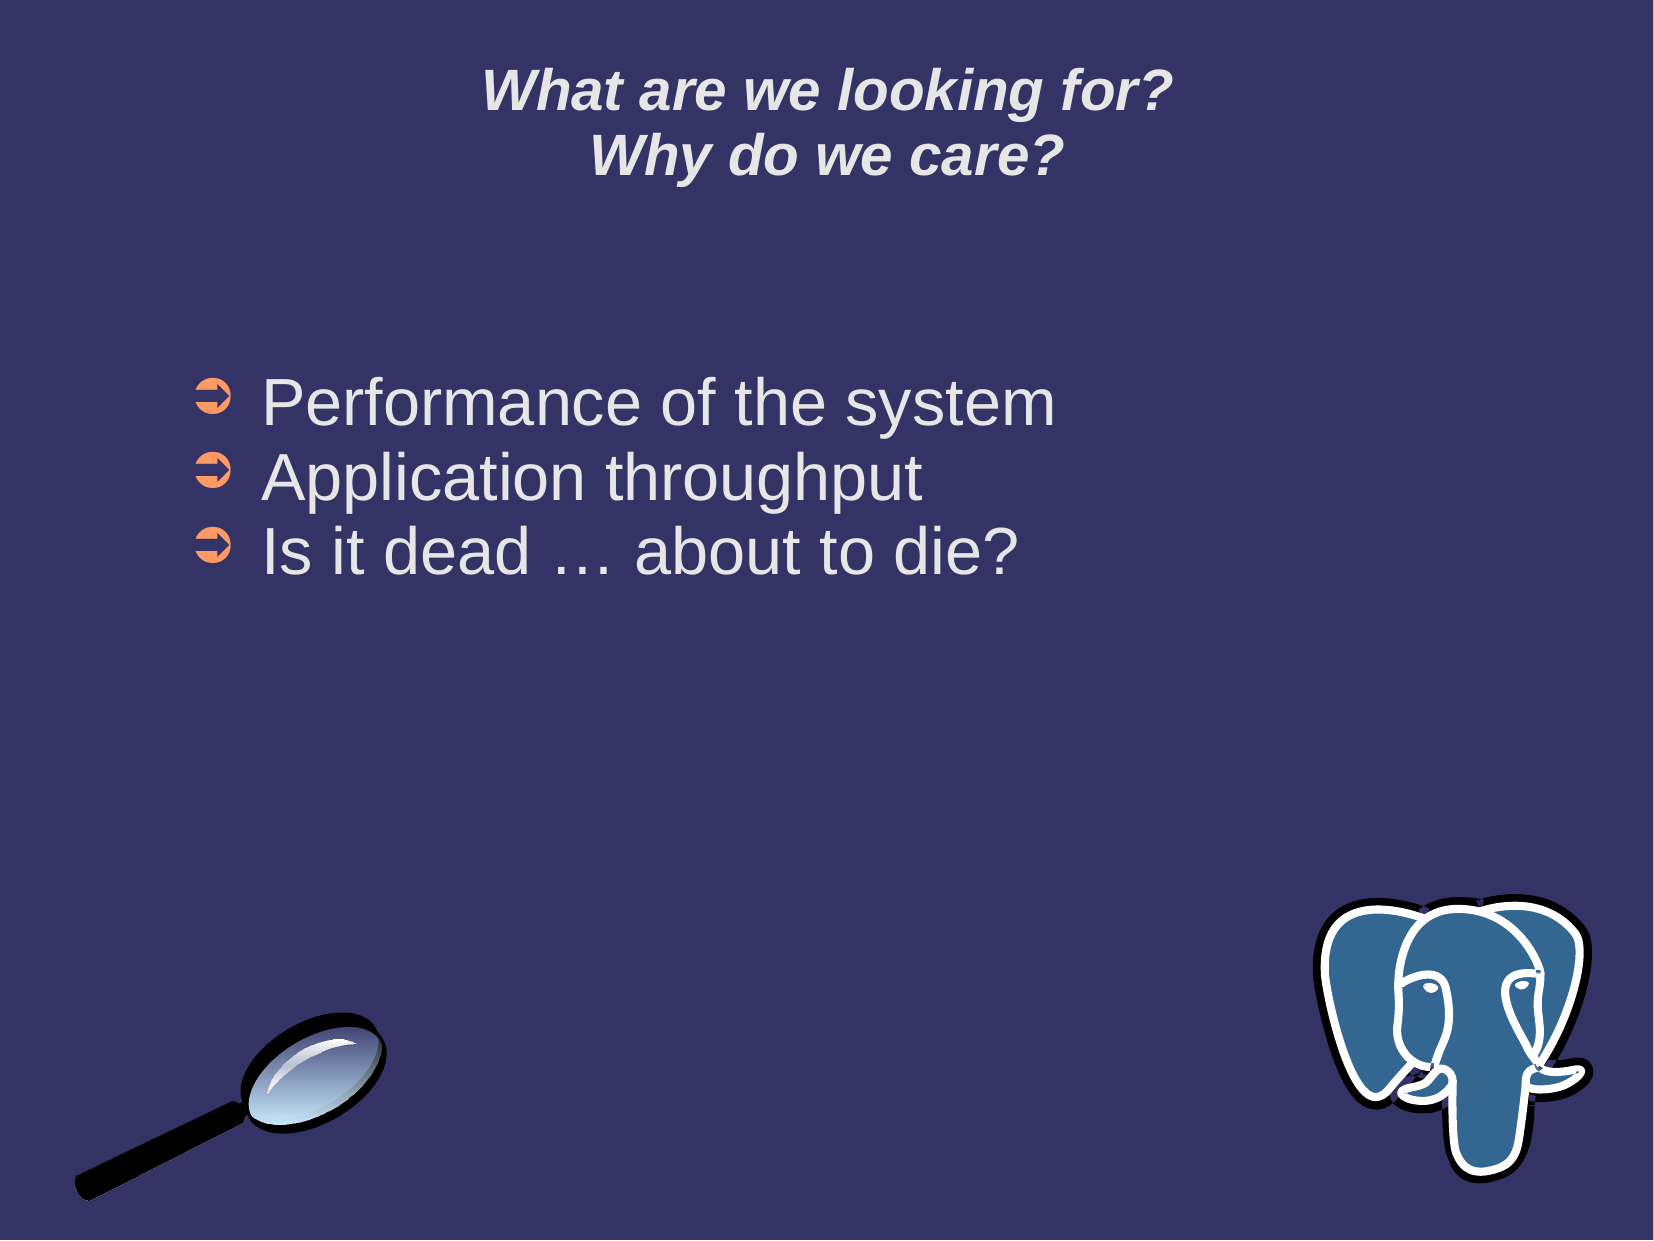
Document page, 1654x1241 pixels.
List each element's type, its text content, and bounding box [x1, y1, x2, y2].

list Performance of the system Application throughput Is it dead … about to die? [178, 364, 1570, 1184]
title What are we looking for? Why do we care? [121, 19, 1534, 227]
